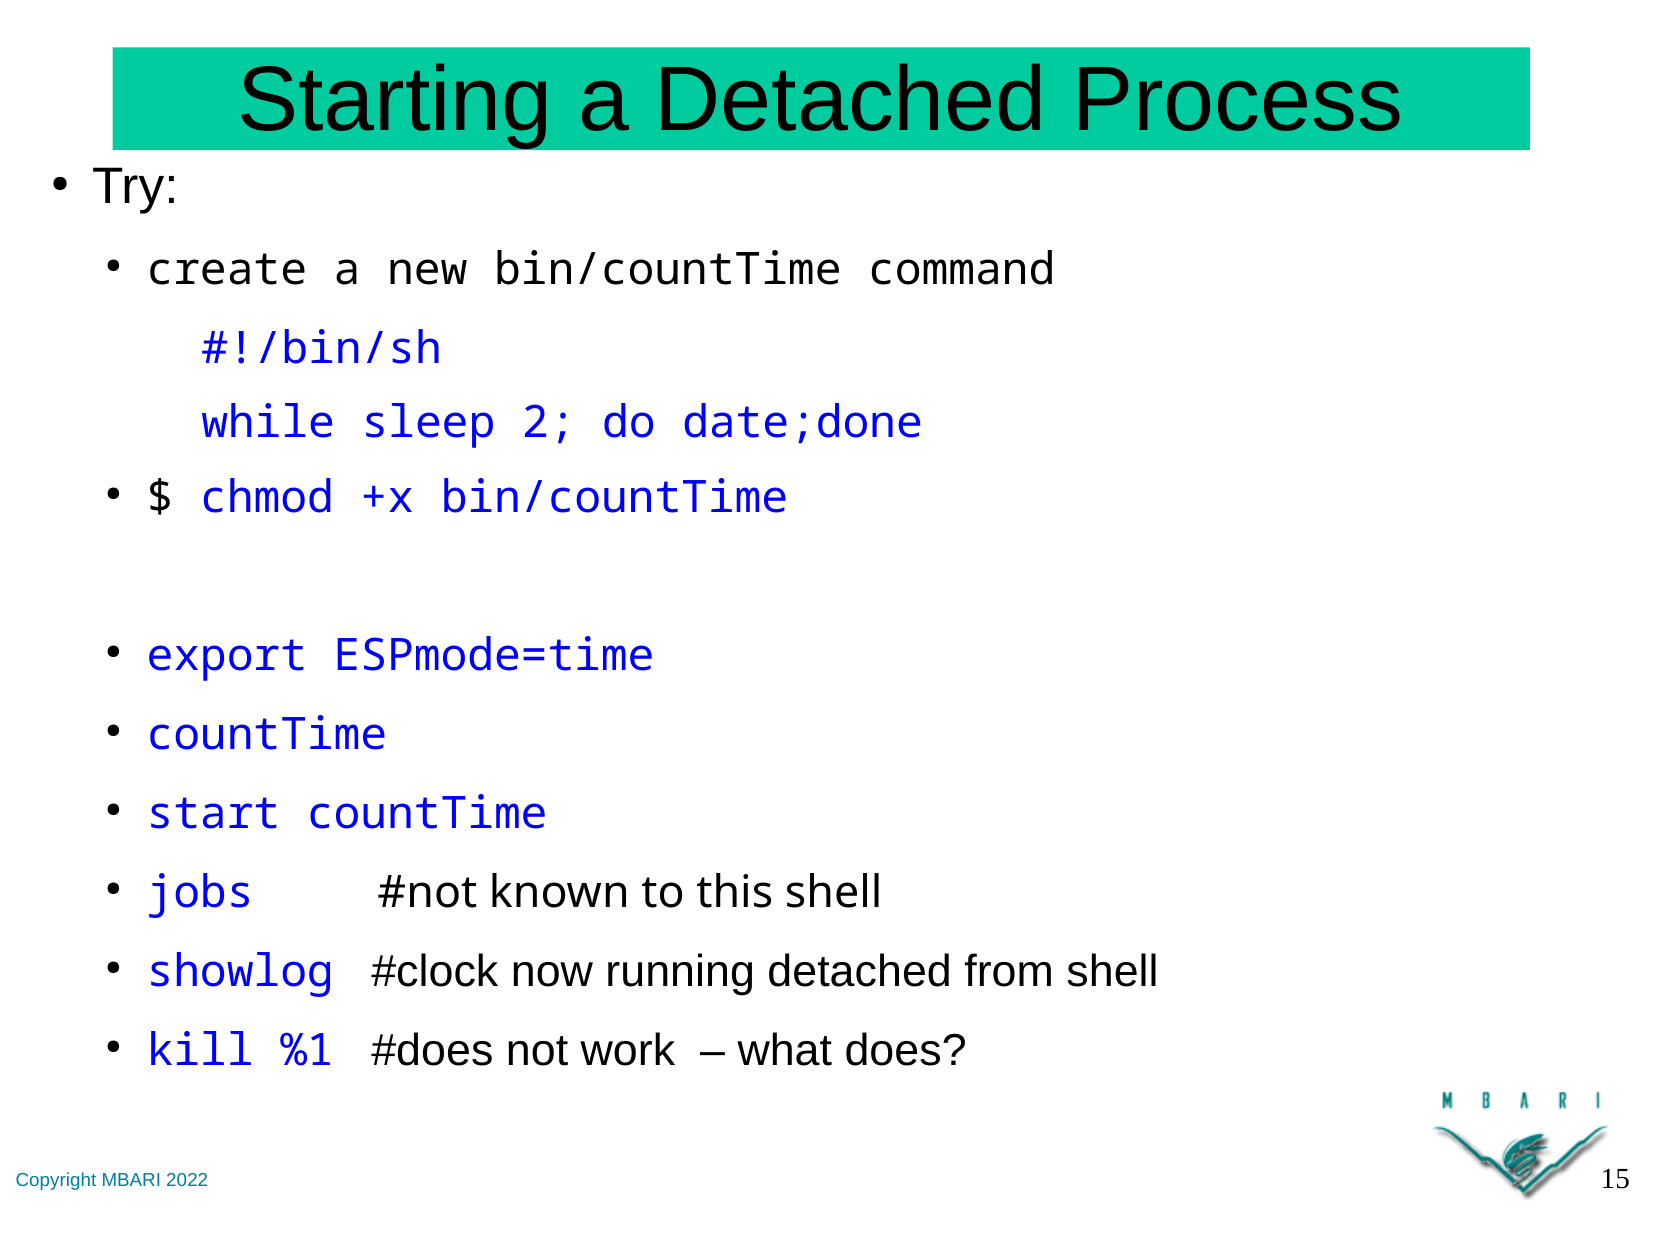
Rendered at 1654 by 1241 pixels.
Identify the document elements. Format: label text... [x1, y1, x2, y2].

title Starting a Detached Process [112, 47, 1530, 151]
list Try: create a new bin/countTime command #!/bin/sh while sleep 2; do date;done $ chmod +x bin/countTime export ESPmode=time countTime start countTime jobs #not known to this shell showlog #clock now running detached from shell kill %1 #does not work – what does? [37, 156, 1613, 1088]
picture [1426, 1091, 1613, 1200]
